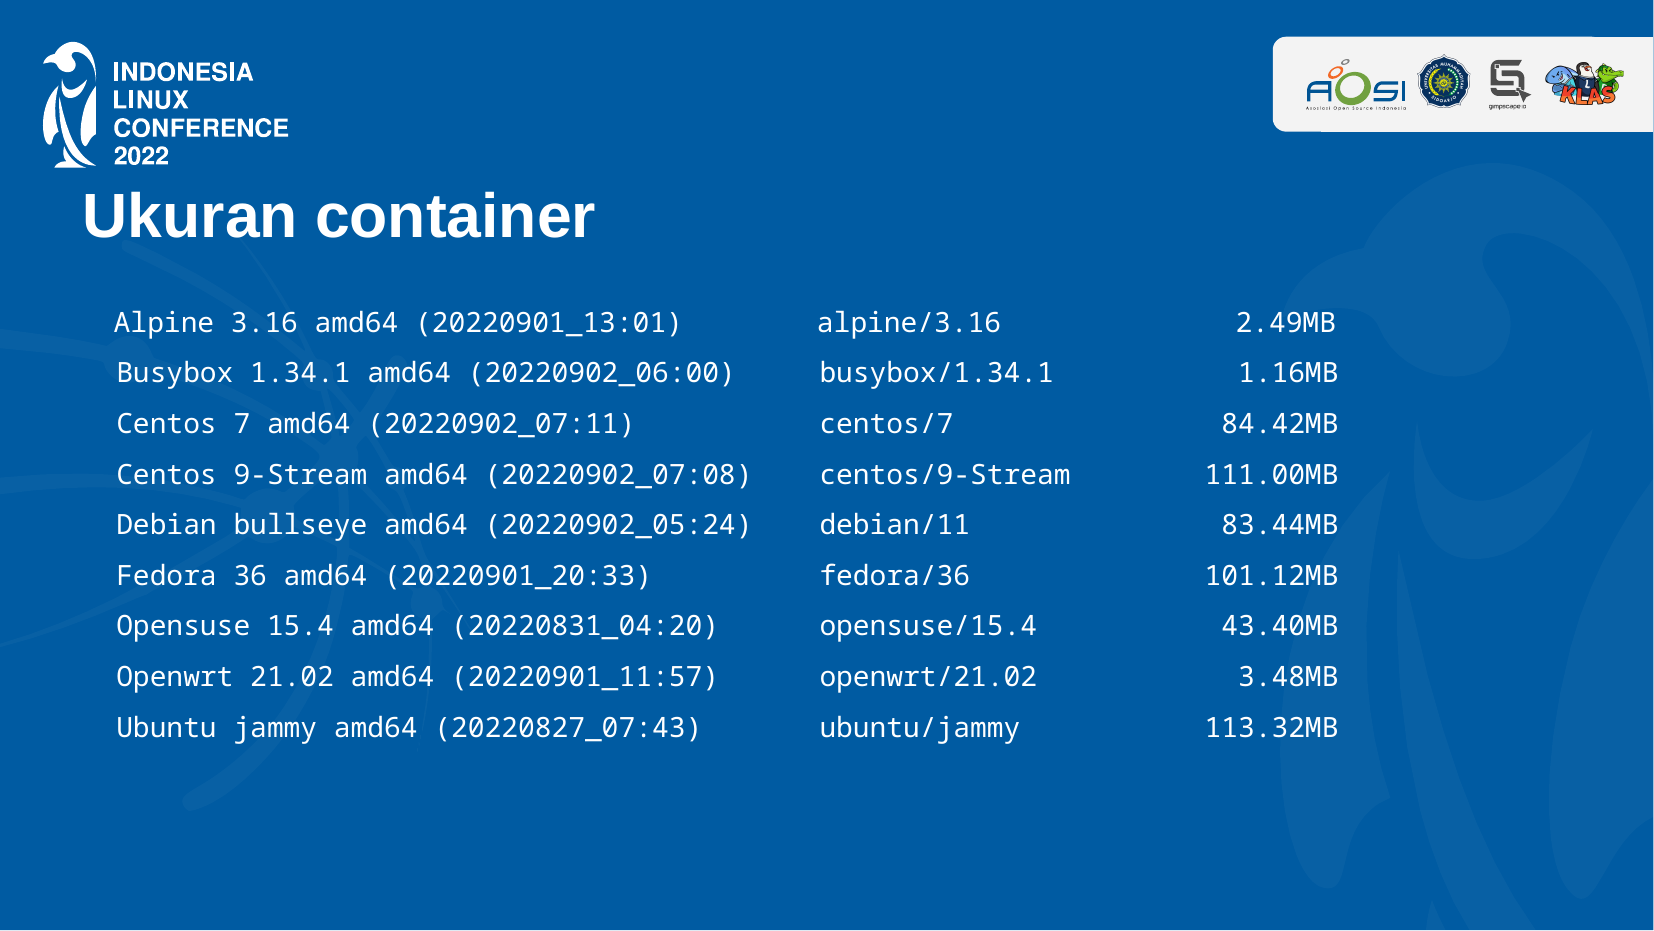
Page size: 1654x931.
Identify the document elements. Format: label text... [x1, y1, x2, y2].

list Alpine 3.16 amd64 (20220901_13:01) alpine/3.16 2.49MB Busybox 1.34.1 amd64 (20220902_06:00) busybox/1.34.1 1.16MB Centos 7 amd64 (20220902_07:11) centos/7 84.42MB Centos 9-Stream amd64 (20220902_07:08) centos/9-Stream 111.00MB Debian bullseye amd64 (20220902_05:24) debian/11 83.44MB Fedora 36 amd64 (20220901_20:33) fedora/36 101.12MB Opensuse 15.4 amd64 (20220831_04:20) opensuse/15.4 43.40MB Openwrt 21.02 amd64 (20220901_11:57) openwrt/21.02 3.48MB Ubuntu jammy amd64 (20220827_07:43) ubuntu/jammy 113.32MB [82, 302, 1571, 758]
title Ukuran container [82, 150, 1571, 281]
picture [1545, 62, 1624, 105]
picture [1417, 54, 1471, 108]
